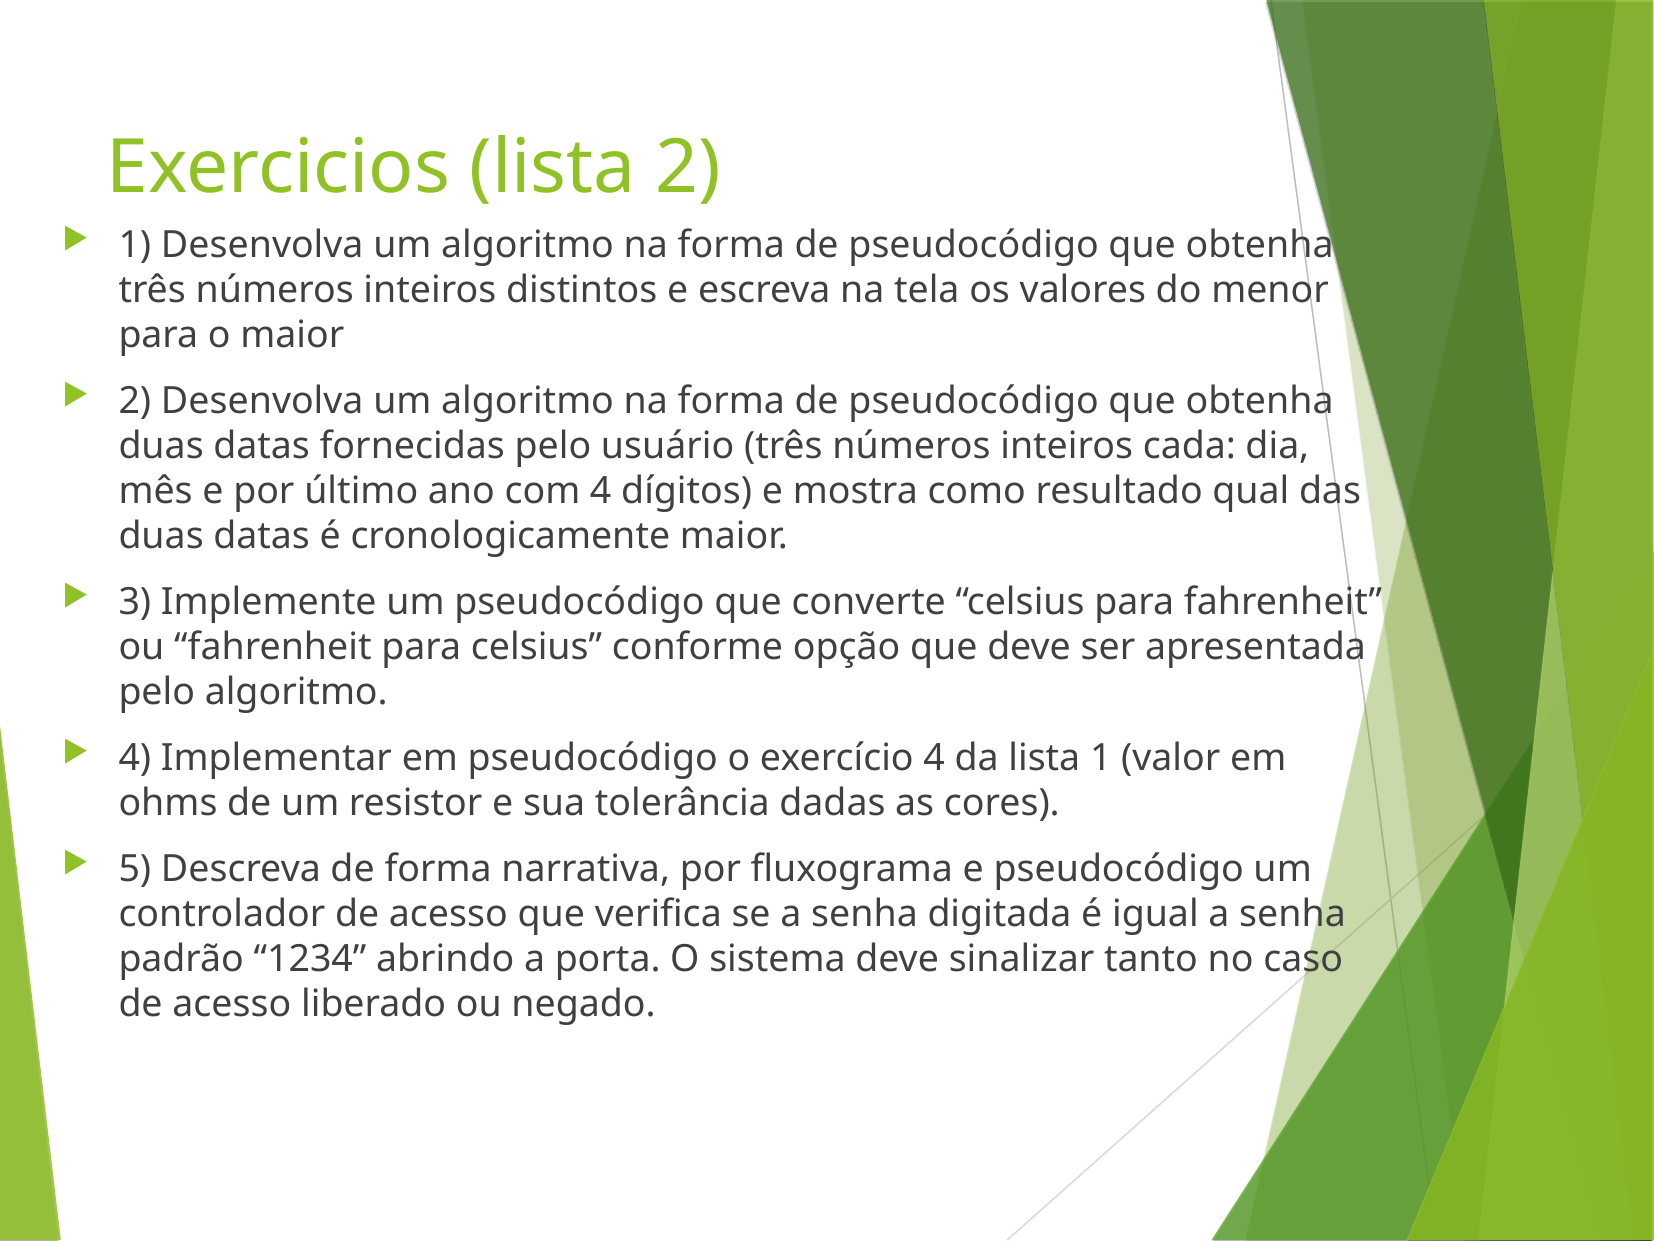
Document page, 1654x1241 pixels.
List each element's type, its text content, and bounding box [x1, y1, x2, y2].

title Exercicios (lista 2) [91, 110, 1524, 349]
list 1) Desenvolva um algoritmo na forma de pseudocódigo que obtenha três números inteiros distintos e escreva na tela os valores do menor para o maior 2) Desenvolva um algoritmo na forma de pseudocódigo que obtenha duas datas fornecidas pelo usuário (três números inteiros cada: dia, mês e por último ano com 4 dígitos) e mostra como resultado qual das duas datas é cronologicamente maior. 3) Implemente um pseudocódigo que converte “celsius para fahrenheit” ou “fahrenheit para celsius” conforme opção que deve ser apresentada pelo algoritmo. 4) Implementar em pseudocódigo o exercício 4 da lista 1 (valor em ohms de um resistor e sua tolerância dadas as cores). 5) Descreva de forma narrativa, por fluxograma e pseudocódigo um controlador de acesso que verifica se a senha digitada é igual a senha padrão “1234” abrindo a porta. O sistema deve sinalizar tanto no caso de acesso liberado ou negado. [47, 212, 1406, 1134]
